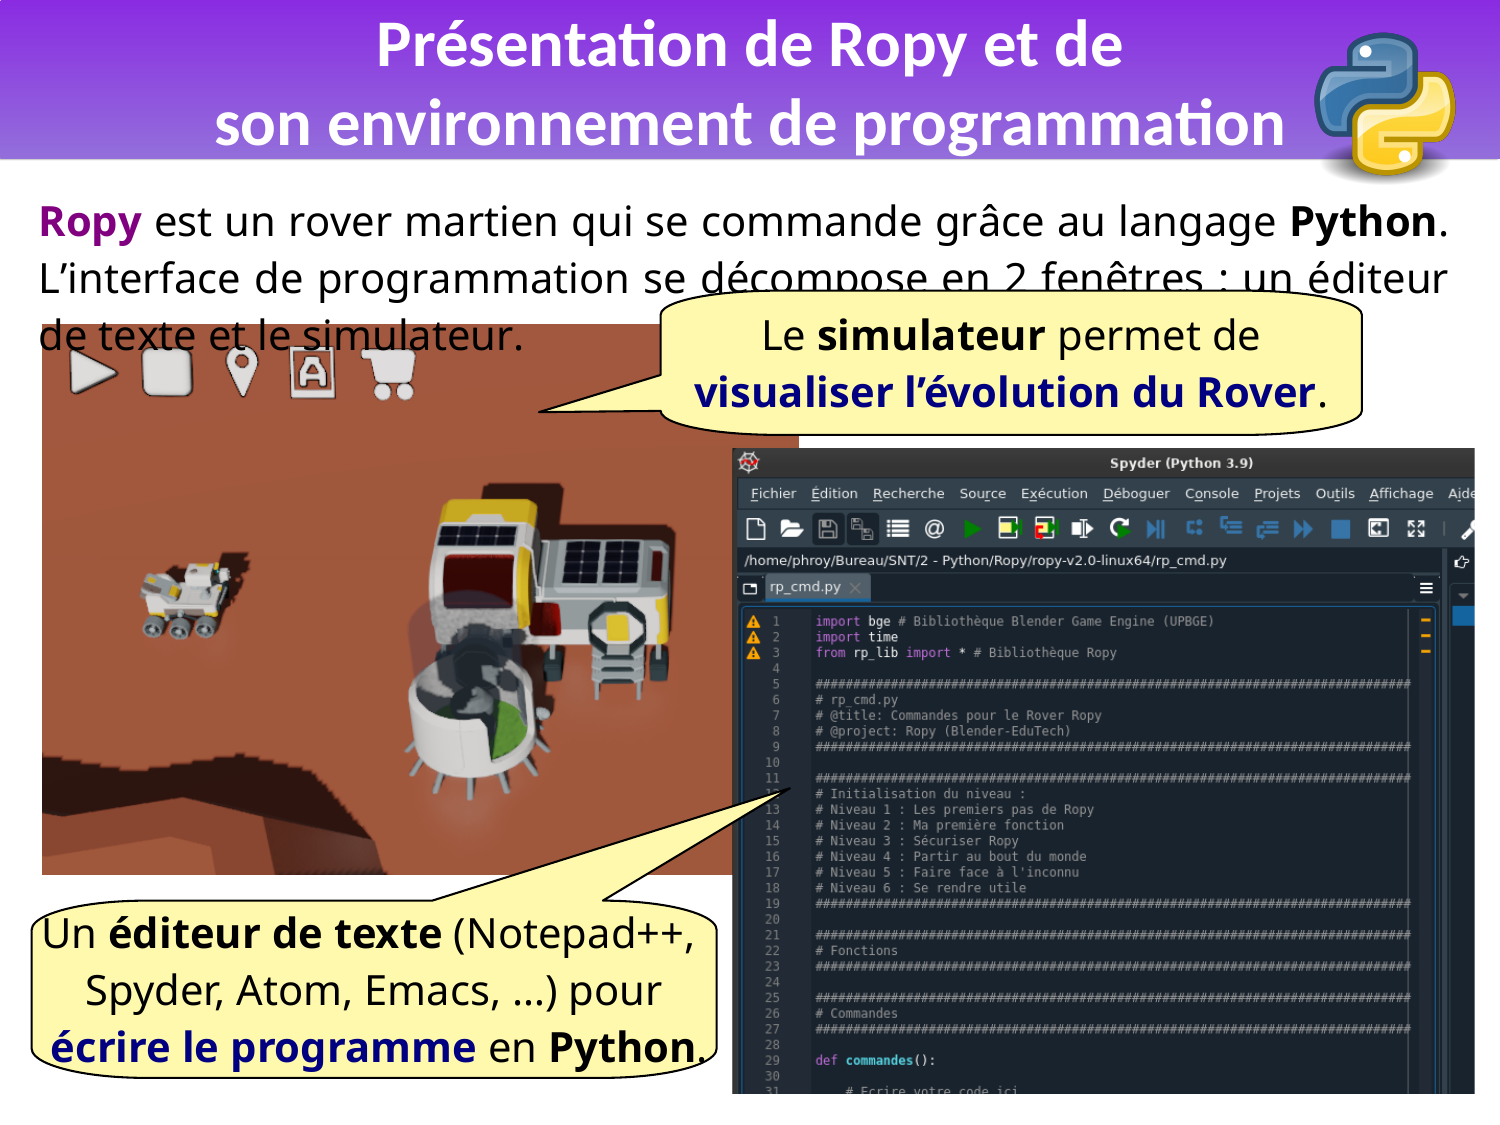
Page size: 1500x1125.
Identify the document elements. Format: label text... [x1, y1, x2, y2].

picture [42, 325, 57, 331]
picture [44, 330, 56, 347]
text_box Un éditeur de texte (Notepad++, Spyder, Atom, Emacs, …) pour écrire le programme en Python. [31, 788, 790, 1078]
text_box Présentation de Ropy et de son environnement de programmation [0, 0, 1500, 159]
picture [42, 325, 1475, 1094]
text_box Le simulateur permet de visualiser l’évolution du Rover. [538, 290, 1362, 435]
picture [1305, 29, 1465, 184]
text_box Ropy est un rover martien qui se commande grâce au langage Python. L’interface de programmation se décompose en 2 fenêtres : un éditeur de texte et le simulateur. [23, 184, 1465, 325]
